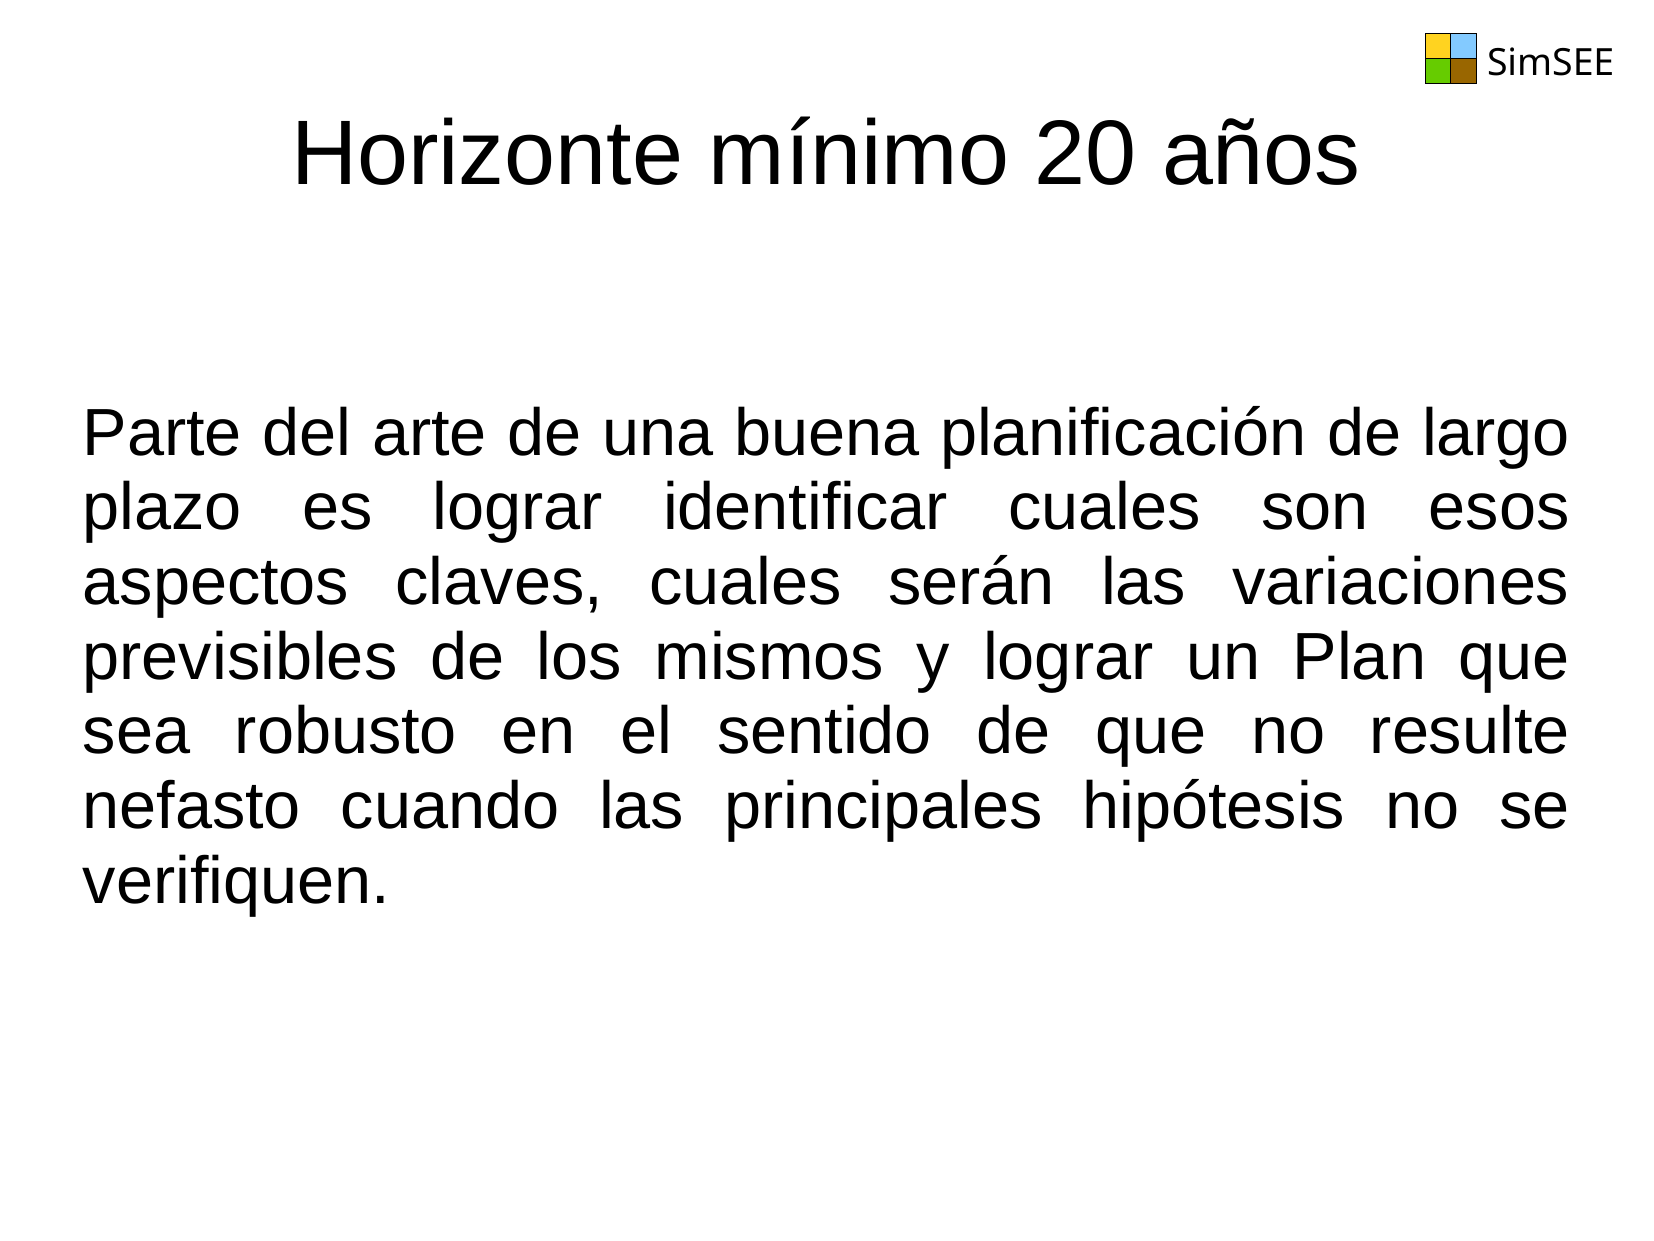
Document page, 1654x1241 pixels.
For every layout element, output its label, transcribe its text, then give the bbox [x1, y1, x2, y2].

list Parte del arte de una buena planificación de largo plazo es lograr identificar cuales son esos aspectos claves, cuales serán las variaciones previsibles de los mismos y lograr un Plan que sea robusto en el sentido de que no resulte nefasto cuando las principales hipótesis no se verifiquen. [82, 290, 1571, 1010]
title Horizonte mínimo 20 años [82, 49, 1571, 257]
